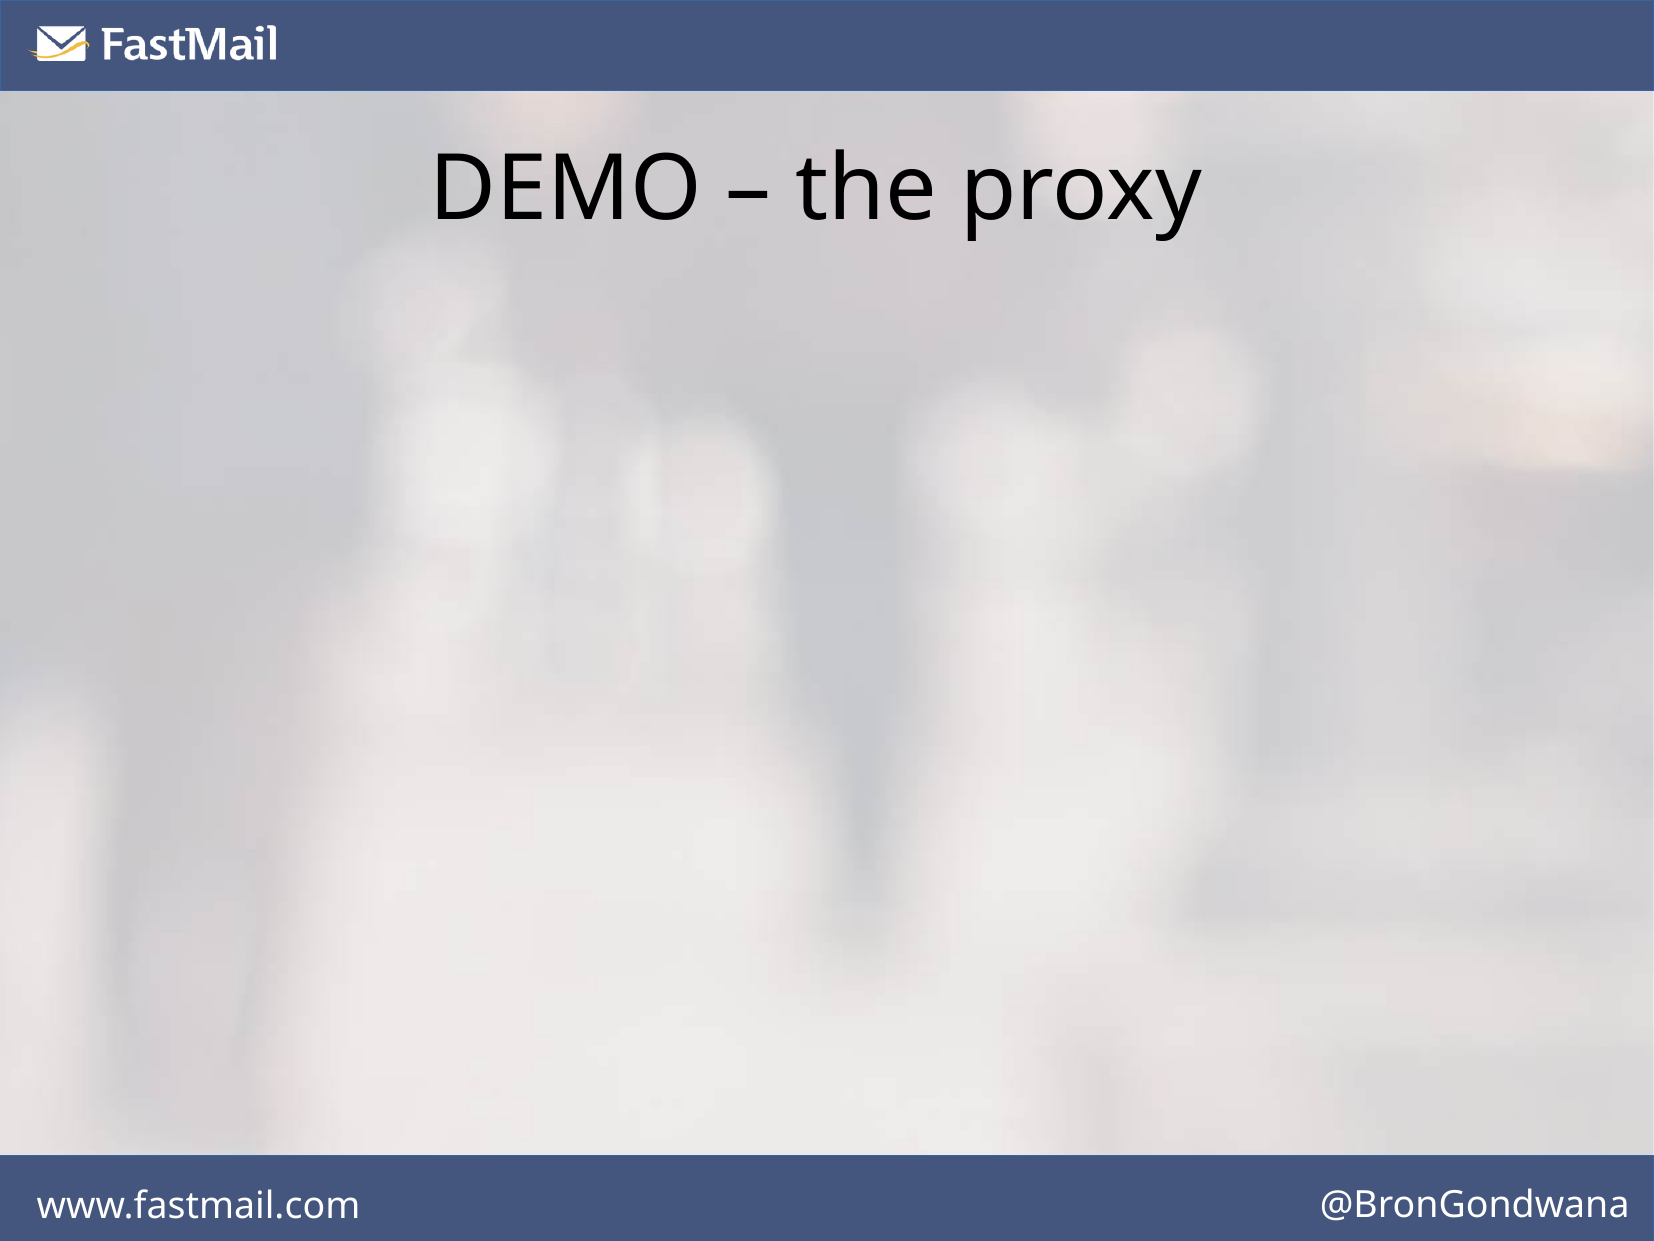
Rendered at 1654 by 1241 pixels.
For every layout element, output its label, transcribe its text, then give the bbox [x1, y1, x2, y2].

title DEMO – the proxy [71, 101, 1561, 267]
picture [26, 8, 302, 78]
picture [0, 91, 1654, 1155]
